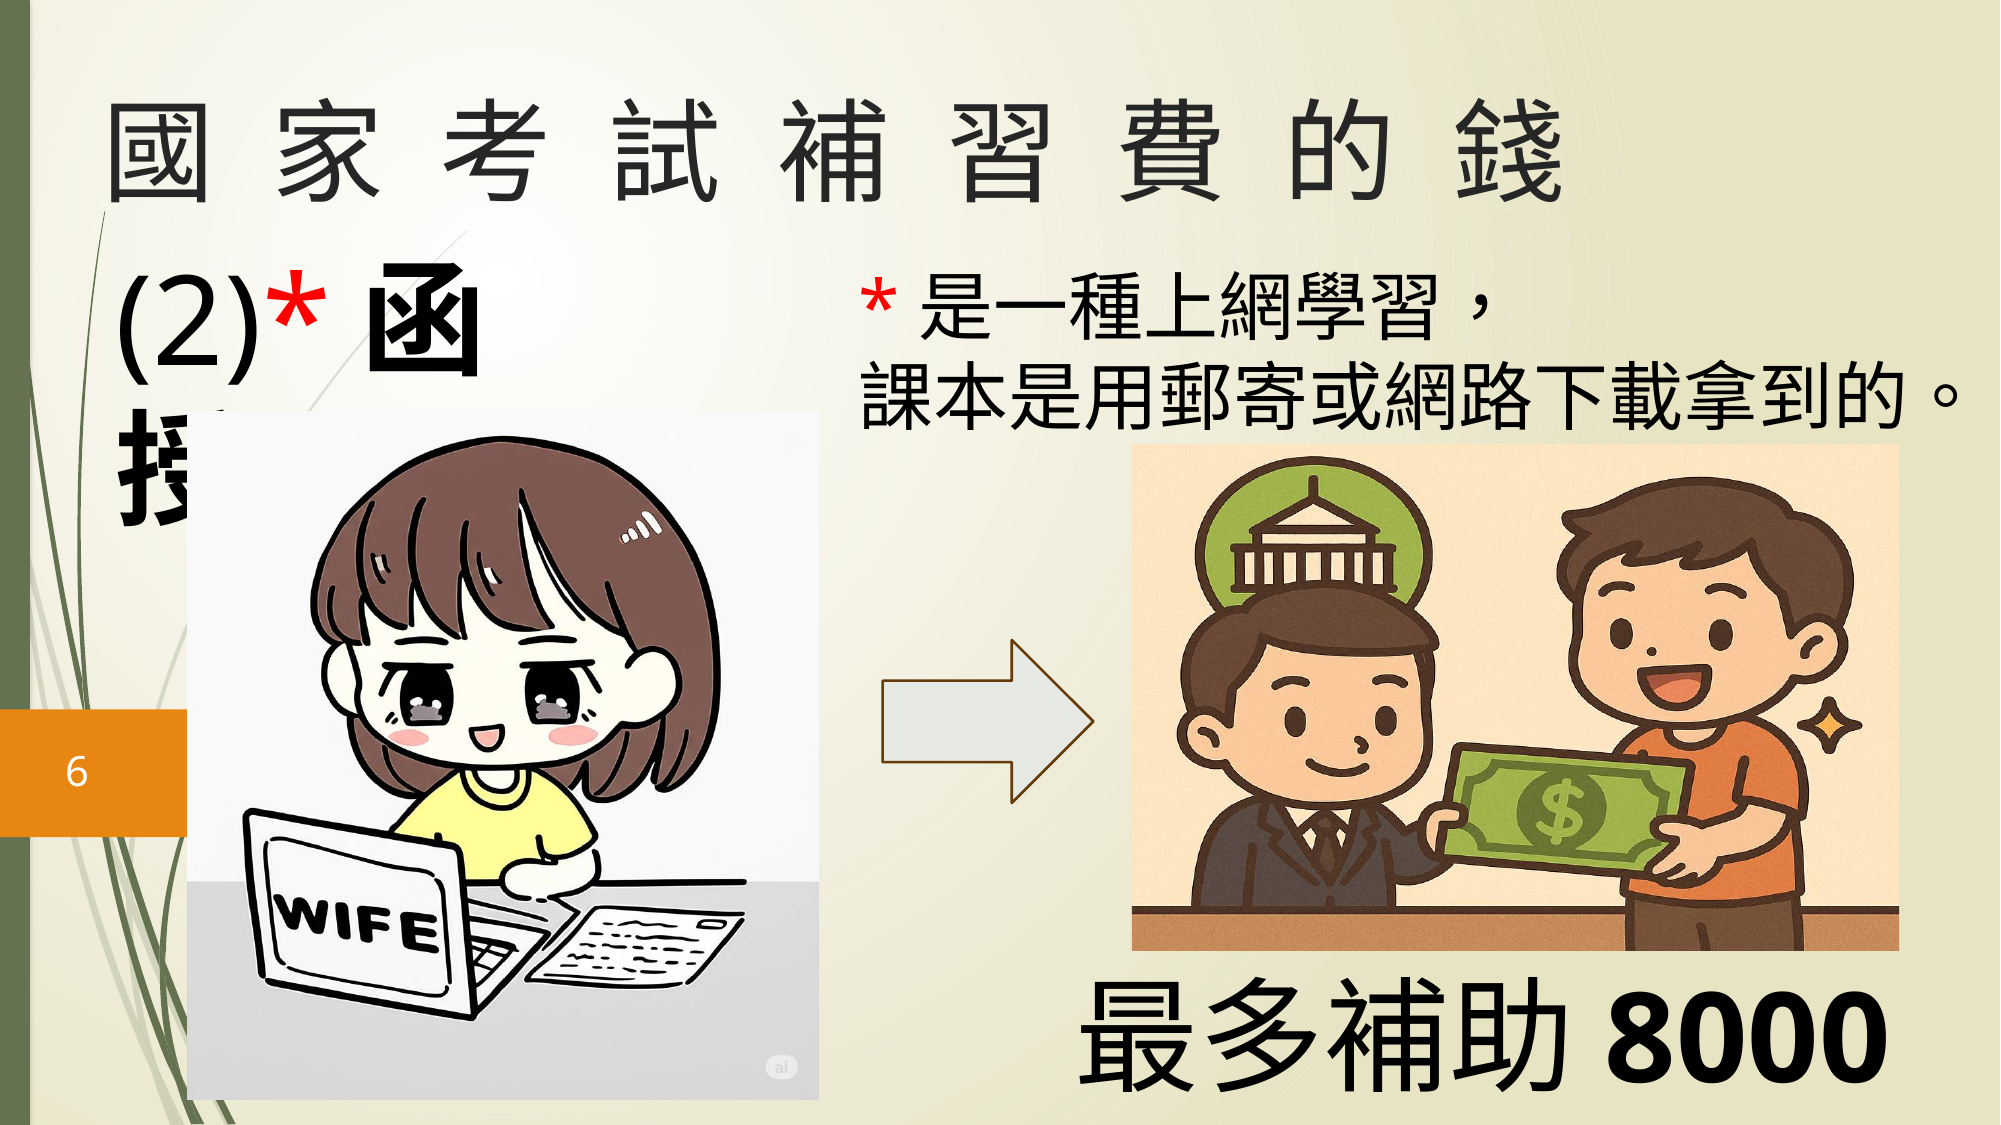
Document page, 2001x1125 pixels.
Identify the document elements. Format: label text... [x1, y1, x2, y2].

picture [1131, 444, 1900, 951]
text_box [882, 639, 1094, 803]
text_box 最多補助8000元 [1060, 950, 2000, 1125]
text_box *是一種上網學習， 課本是用郵寄或網路下載拿到的。 [844, 252, 1969, 447]
title 國 家 考 試 補 習 費 的 錢 [87, 0, 2000, 224]
picture [31, 411, 819, 1125]
slide_number <編號> [0, 743, 105, 803]
text_box (2)*函授 [100, 233, 625, 549]
